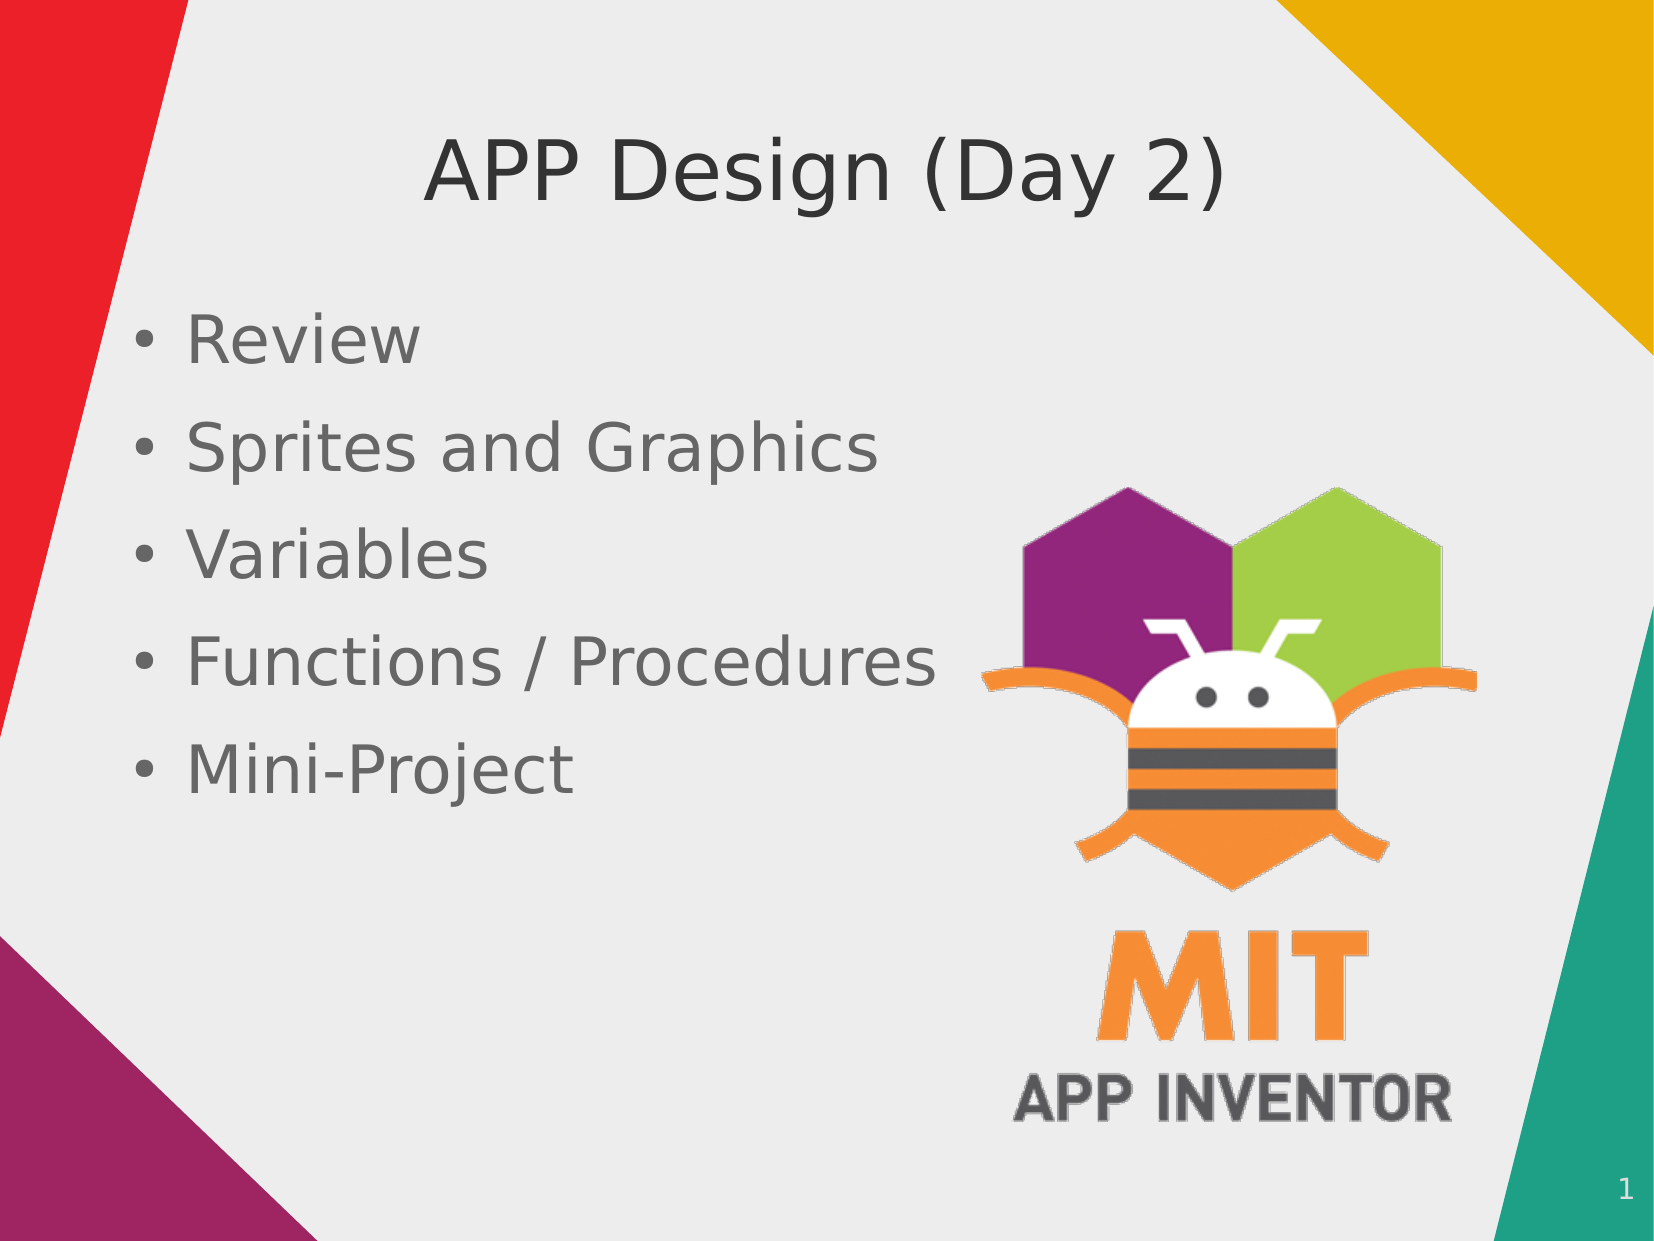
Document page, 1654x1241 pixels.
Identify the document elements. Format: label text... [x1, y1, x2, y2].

picture [981, 487, 1477, 1123]
title APP Design (Day 2) [114, 73, 1539, 271]
list Review Sprites and Graphics Variables Functions / Procedures Mini-Project [114, 302, 1539, 1033]
